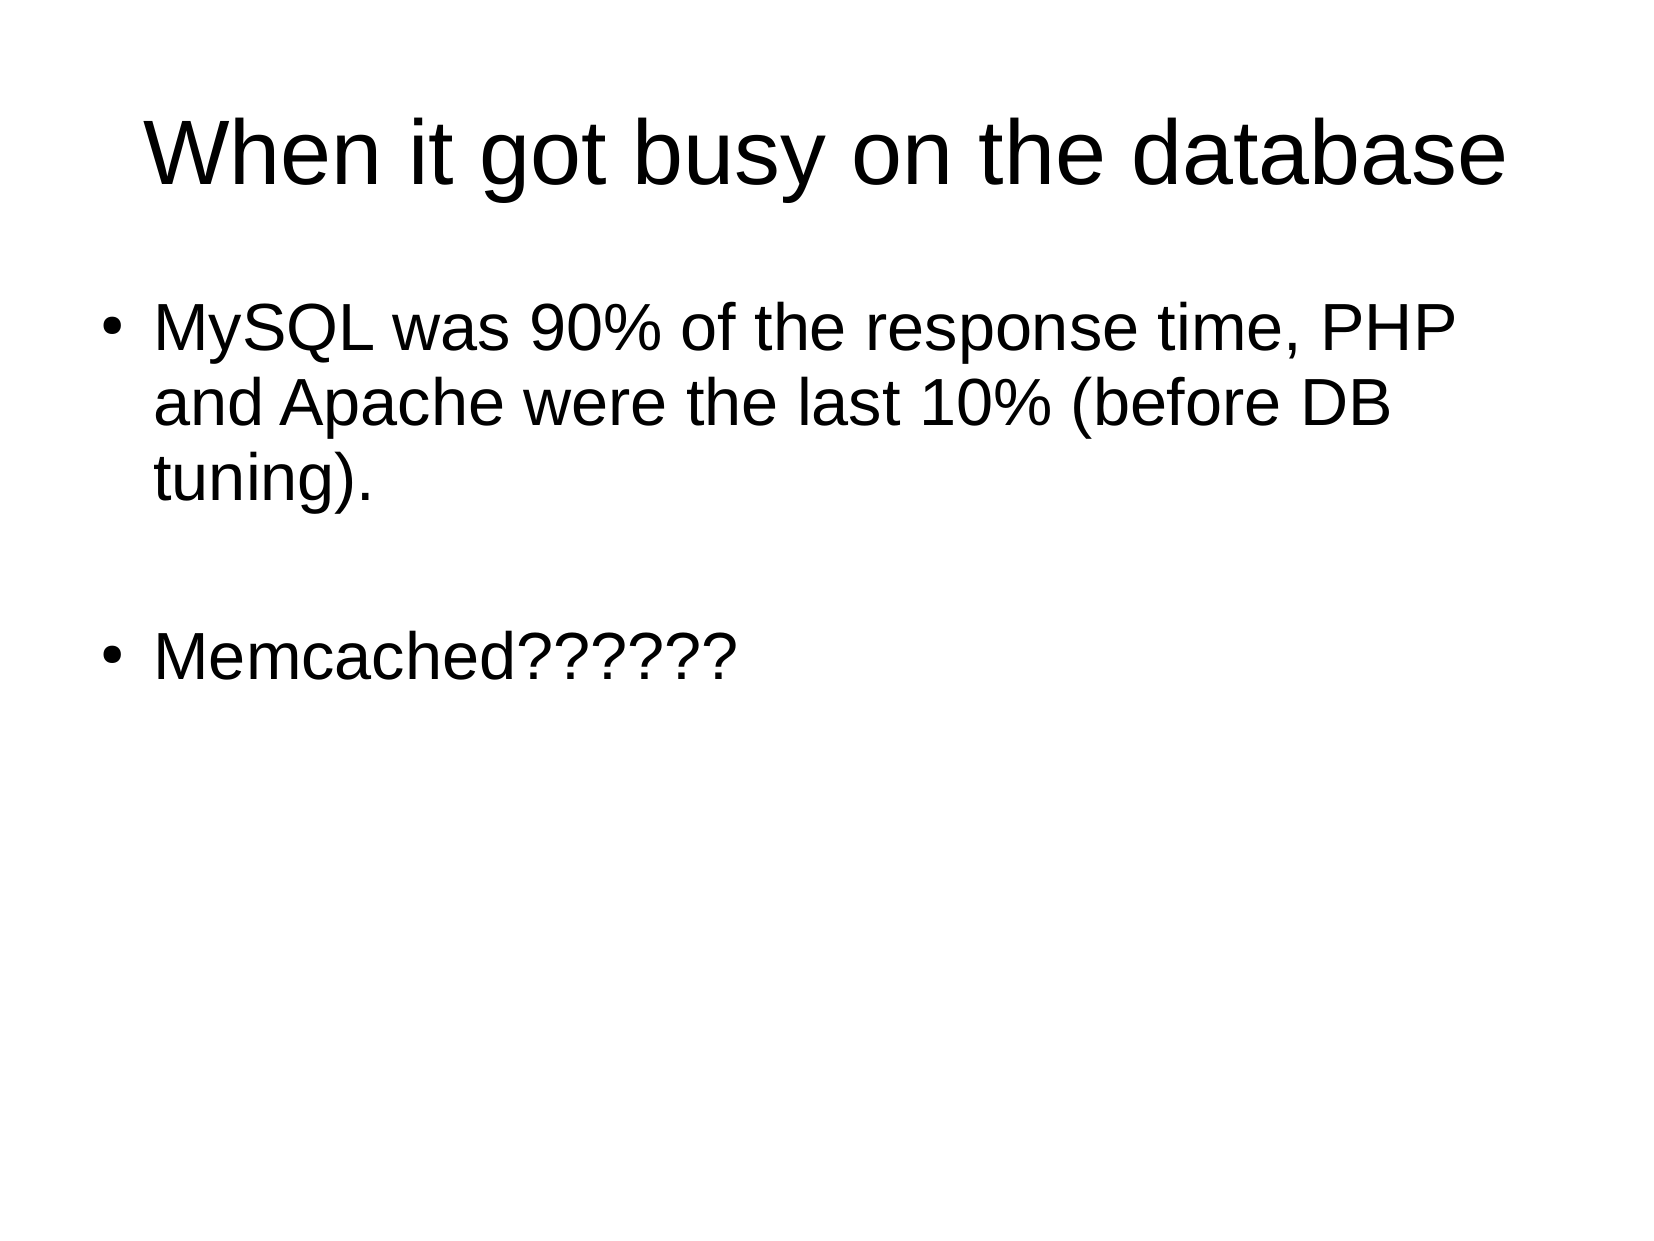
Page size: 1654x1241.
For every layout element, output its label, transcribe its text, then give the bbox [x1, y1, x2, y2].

list MySQL was 90% of the response time, PHP and Apache were the last 10% (before DB tuning). Memcached?????? [82, 290, 1538, 1010]
title When it got busy on the database [82, 49, 1571, 257]
